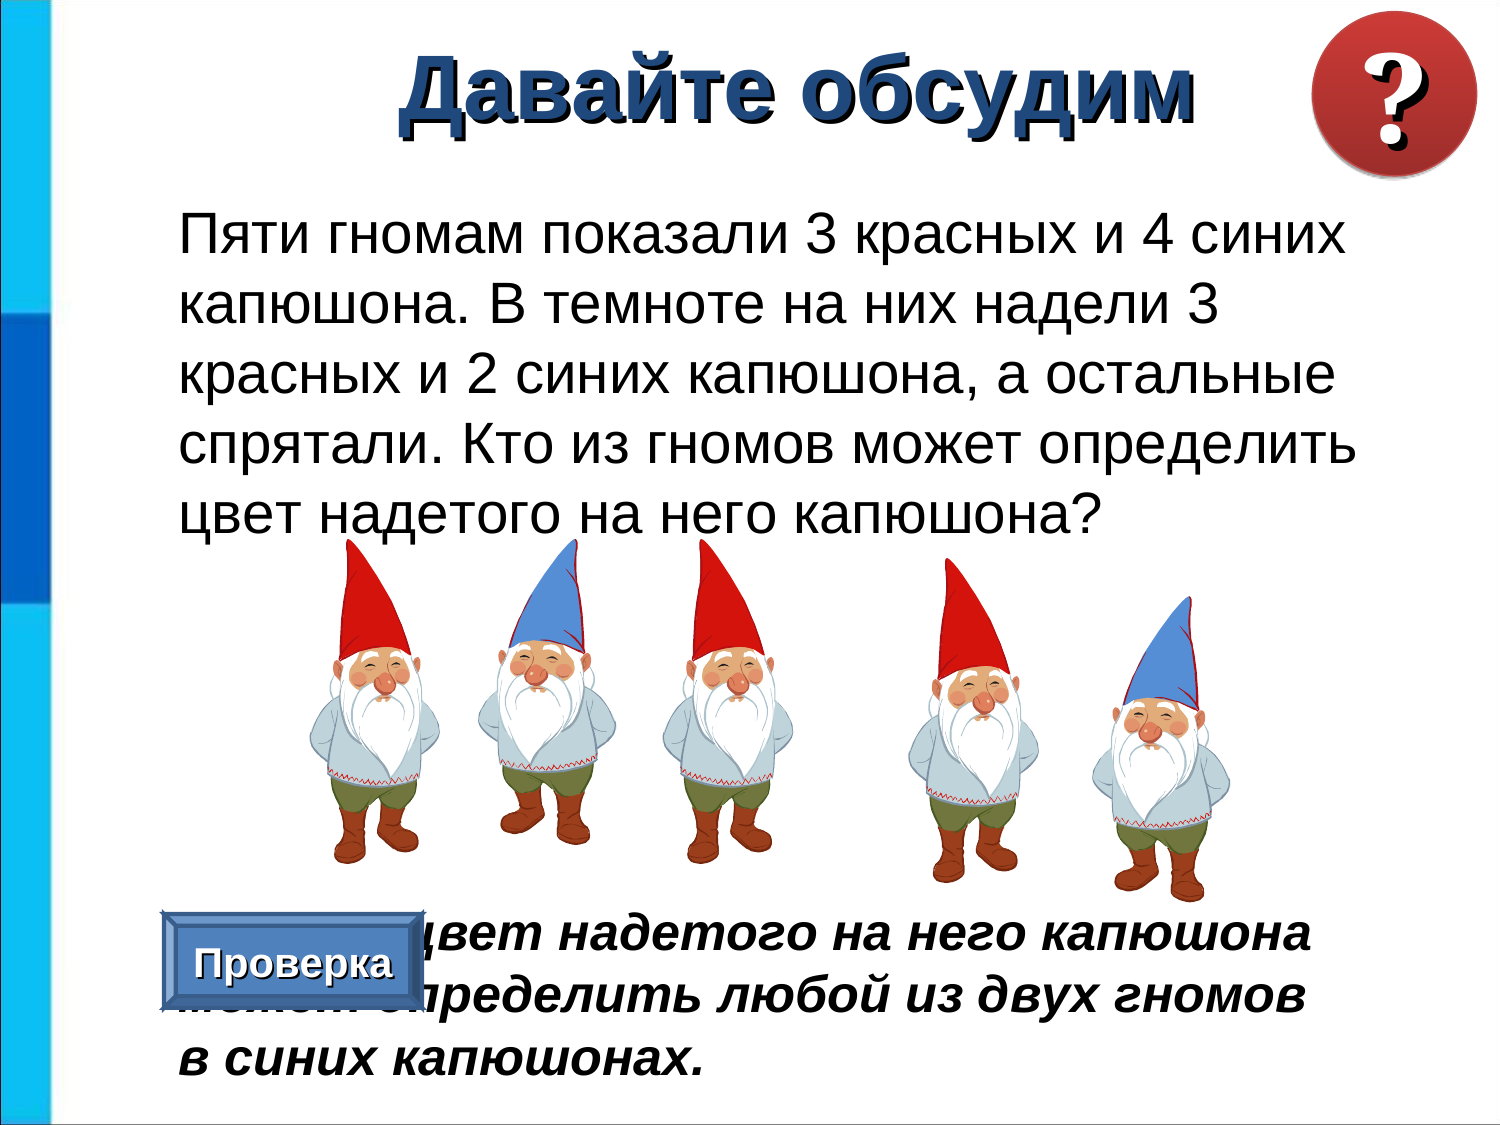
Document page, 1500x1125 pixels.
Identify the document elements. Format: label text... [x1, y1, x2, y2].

text_box Давайте обсудим [1039, 83, 1051, 110]
picture [0, 0, 1500, 1125]
text_box [478, 623, 617, 846]
text_box Ответ: цвет надетого на него капюшона может определить любой из двух гномов в синих капюшонах. [163, 890, 1360, 1094]
text_box Проверка [176, 926, 410, 996]
text_box Пяти гномам показали 3 красных и 4 синих капюшона. В темноте на них надели 3 красных и 2 синих капюшона, а остальные спрятали. Кто из гномов может определить цвет надетого на него капюшона? [164, 187, 1395, 623]
text_box Давайте обсудим [171, 30, 1341, 135]
text_box Давайте обсудим [1030, 123, 1060, 135]
text_box ? [1312, 11, 1477, 176]
text_box Давайте обсудим [425, 71, 441, 108]
text_box Давайте обсудим [414, 123, 450, 135]
text_box [1092, 623, 1231, 890]
